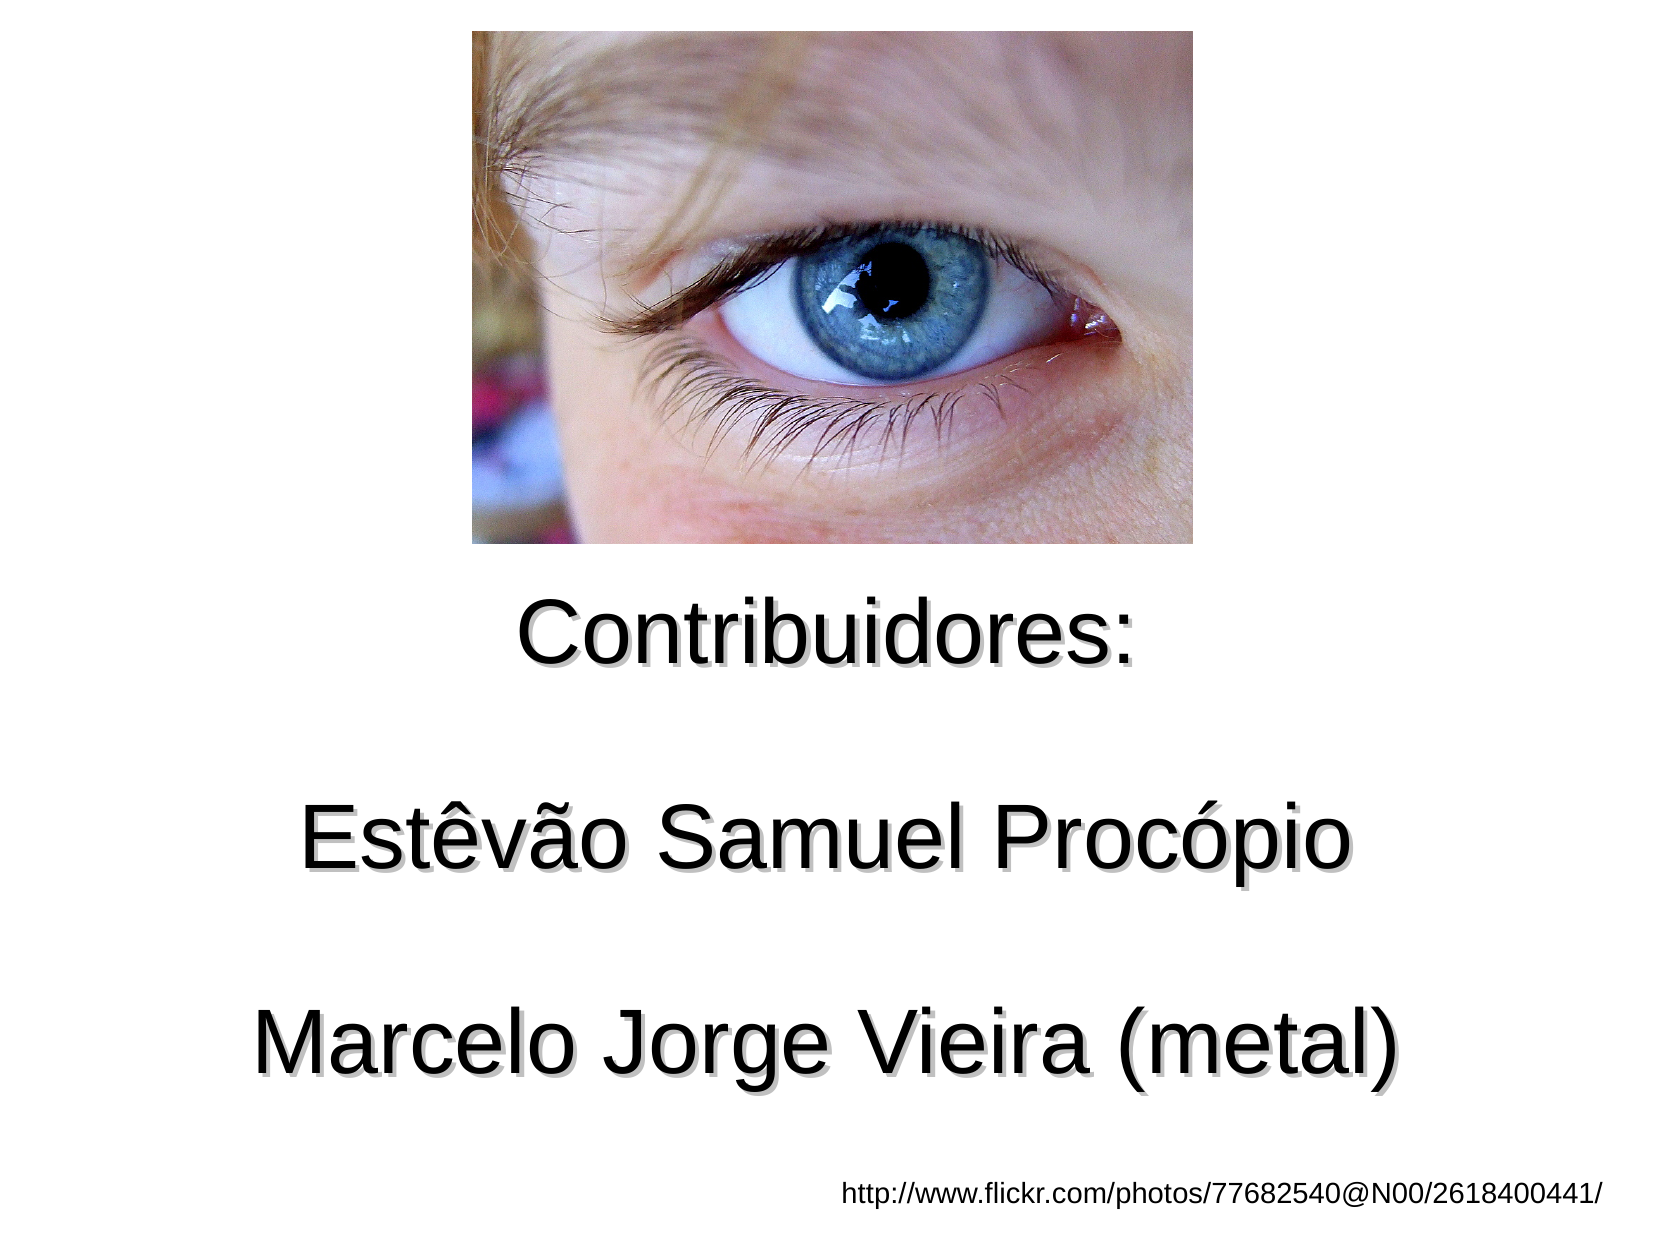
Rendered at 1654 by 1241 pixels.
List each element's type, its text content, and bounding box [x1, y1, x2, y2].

text_box http://www.flickr.com/photos/77682540@N00/2618400441/ [826, 1169, 1654, 1227]
subtitle Contribuidores: Estêvão Samuel Procópio Marcelo Jorge Vieira (metal) [82, 0, 1571, 1094]
picture [472, 31, 1193, 544]
